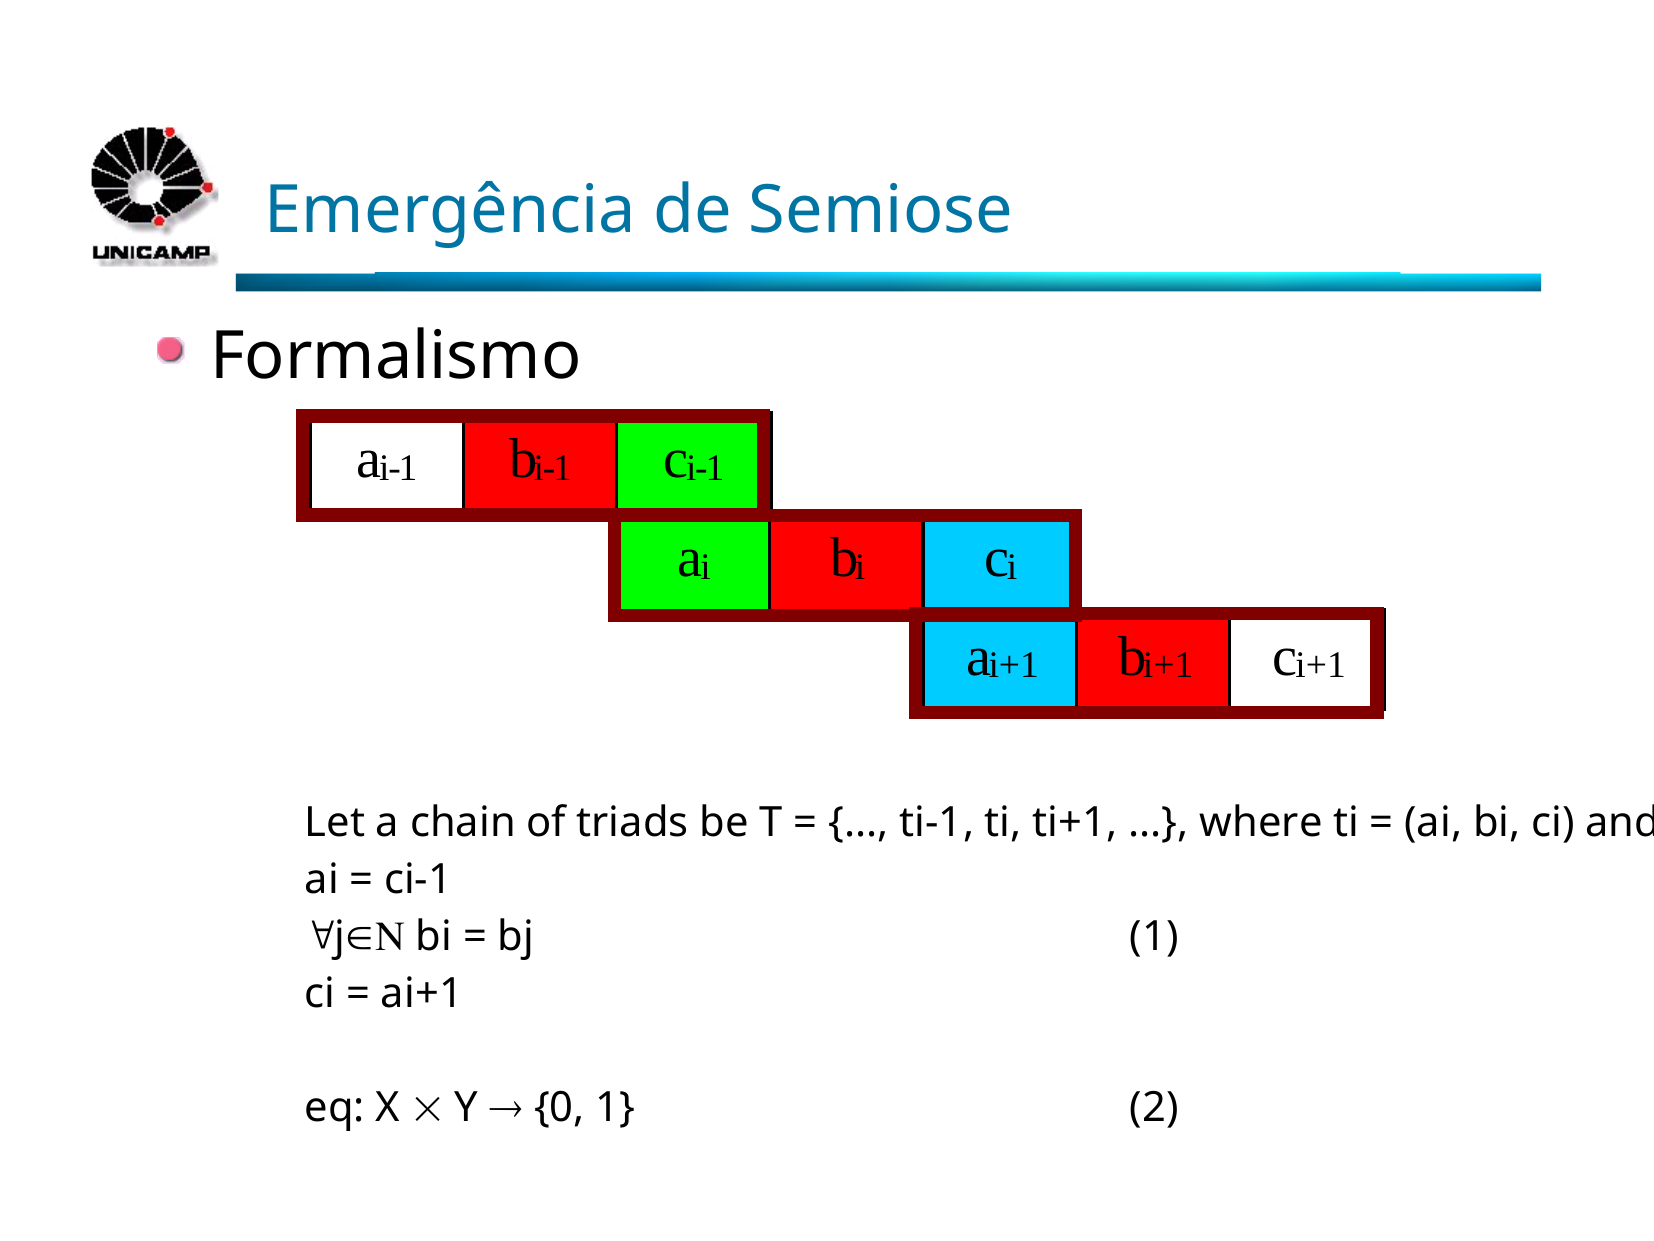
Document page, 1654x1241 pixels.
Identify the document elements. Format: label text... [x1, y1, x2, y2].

picture [125, 272, 1654, 295]
list Formalismo [121, 309, 1534, 1182]
text_box Let a chain of triads be T = {..., ti-1, ti, ti+1, ...}, where ti = (ai, bi, ci) and i. Each triad ti must satisfy the following conditions: ai = ci-1 j bi = bj (1) ci = ai+1 eq: X  Y  {0, 1} (2) [1534, 783, 1654, 1141]
title Emergência de Semiose [264, 42, 1534, 250]
